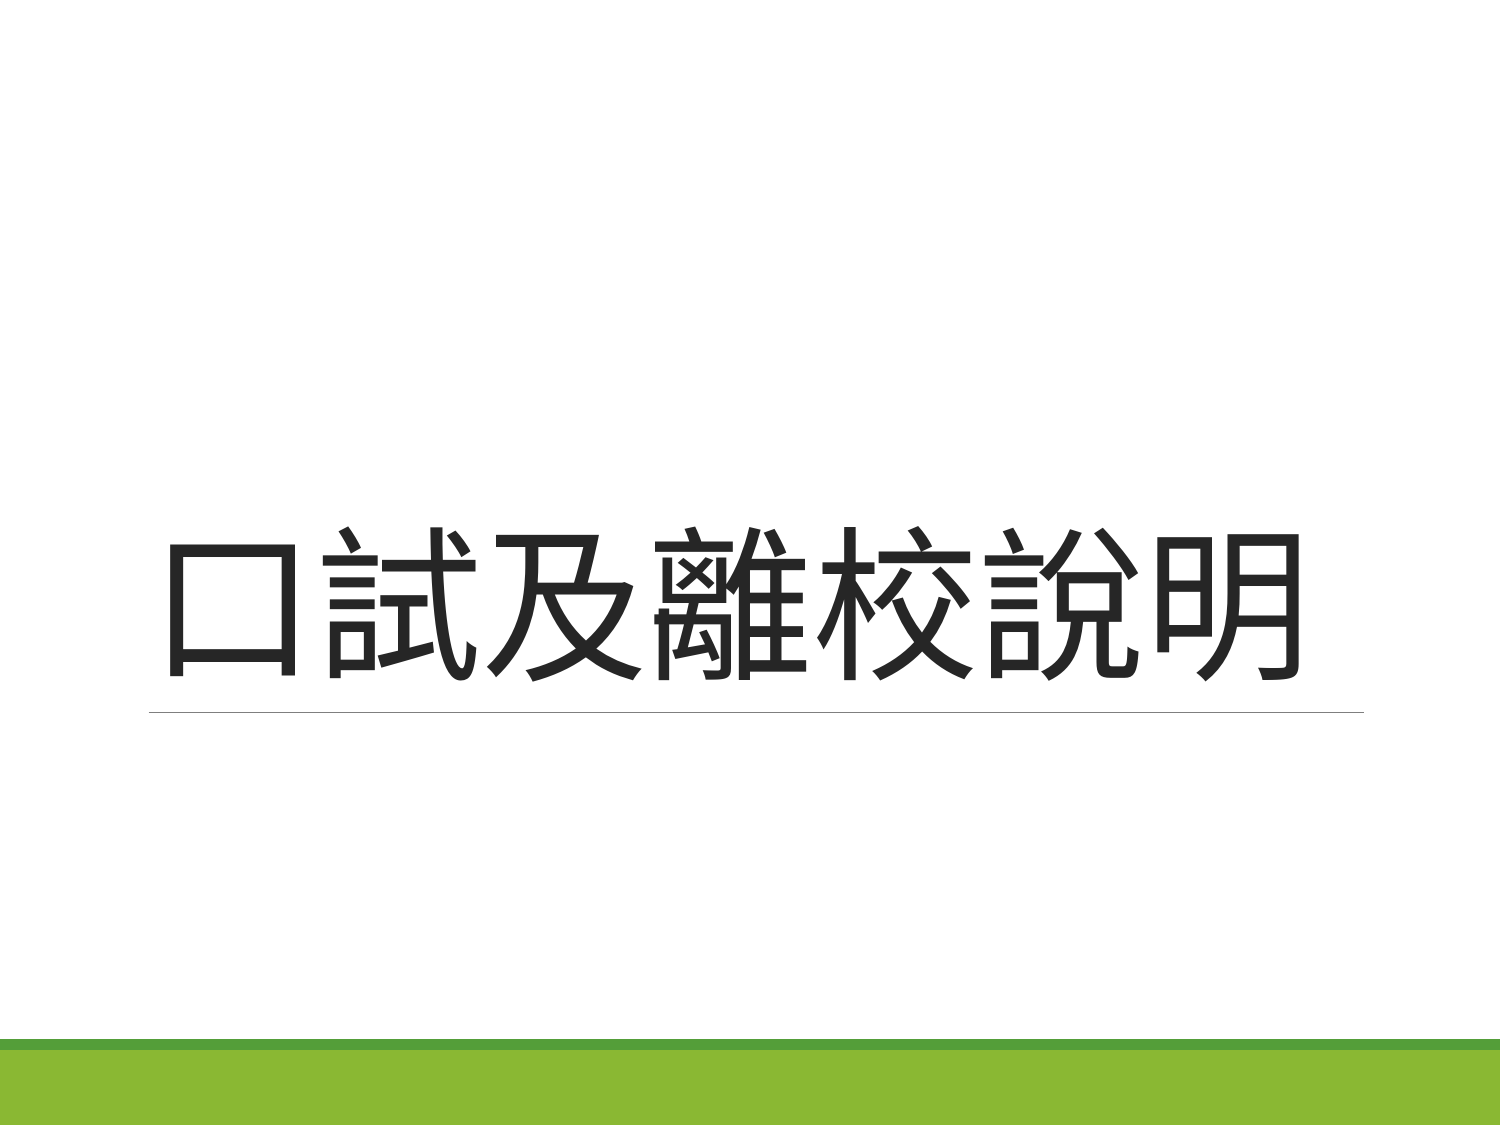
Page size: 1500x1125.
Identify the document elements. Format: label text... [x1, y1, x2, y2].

title 口試及離校說明 [134, 124, 1373, 710]
